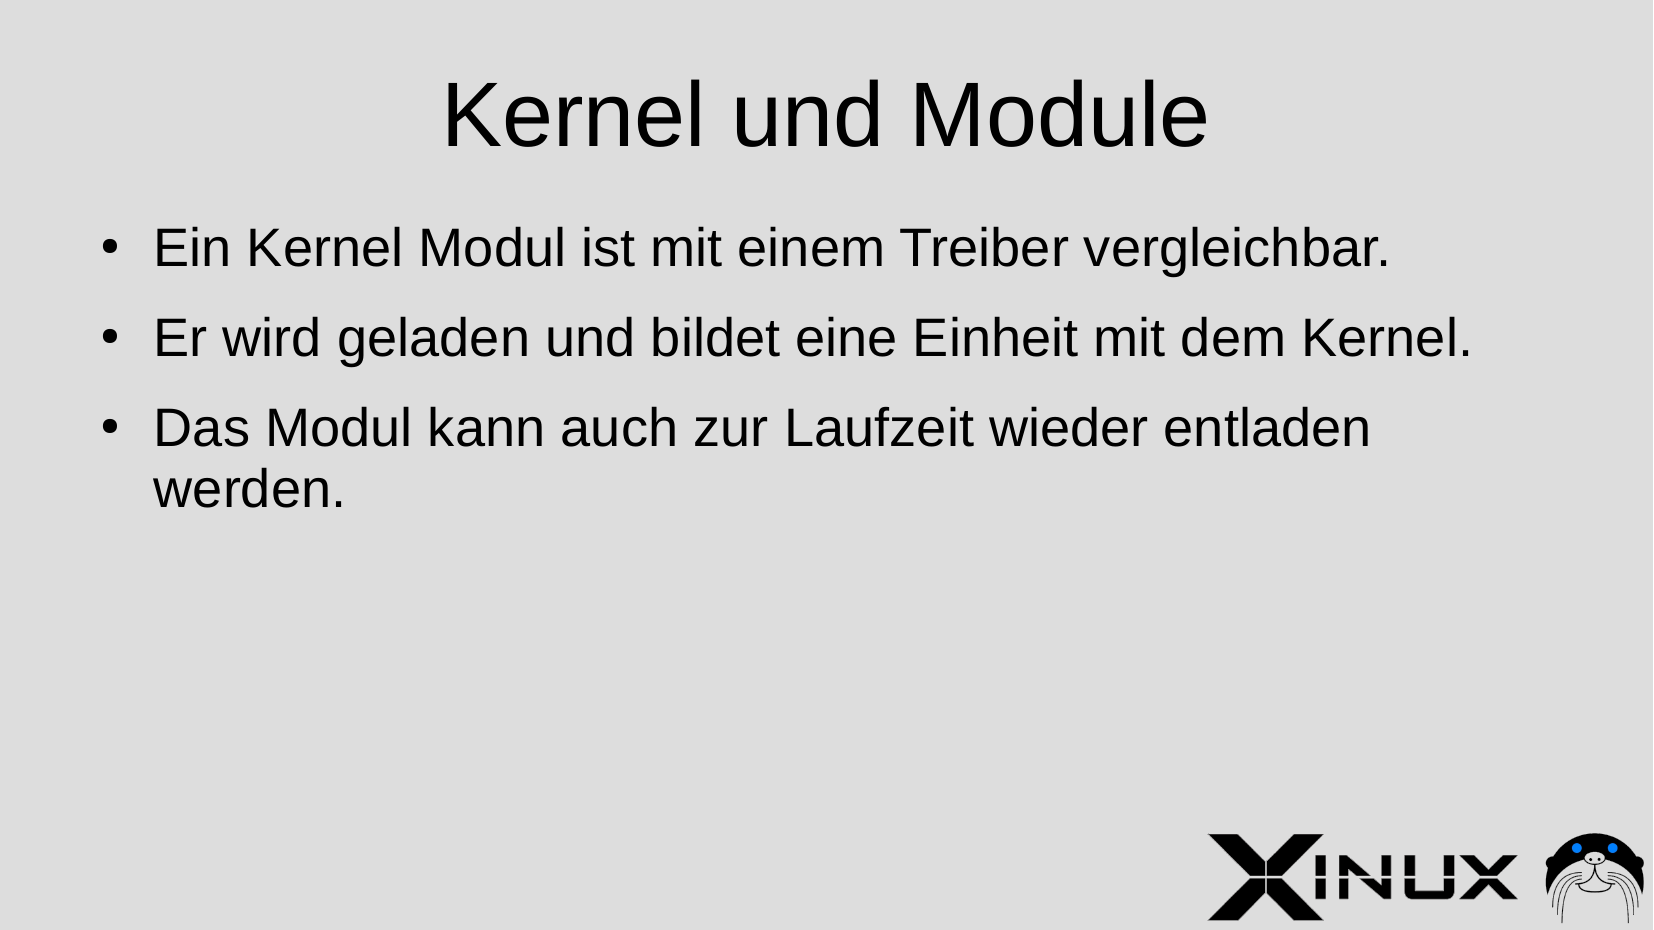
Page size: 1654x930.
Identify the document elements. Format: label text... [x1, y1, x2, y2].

picture [1200, 824, 1650, 930]
title Kernel und Module [82, 37, 1571, 193]
list Ein Kernel Modul ist mit einem Treiber vergleichbar. Er wird geladen und bildet eine Einheit mit dem Kernel. Das Modul kann auch zur Laufzeit wieder entladen werden. [82, 217, 1571, 757]
